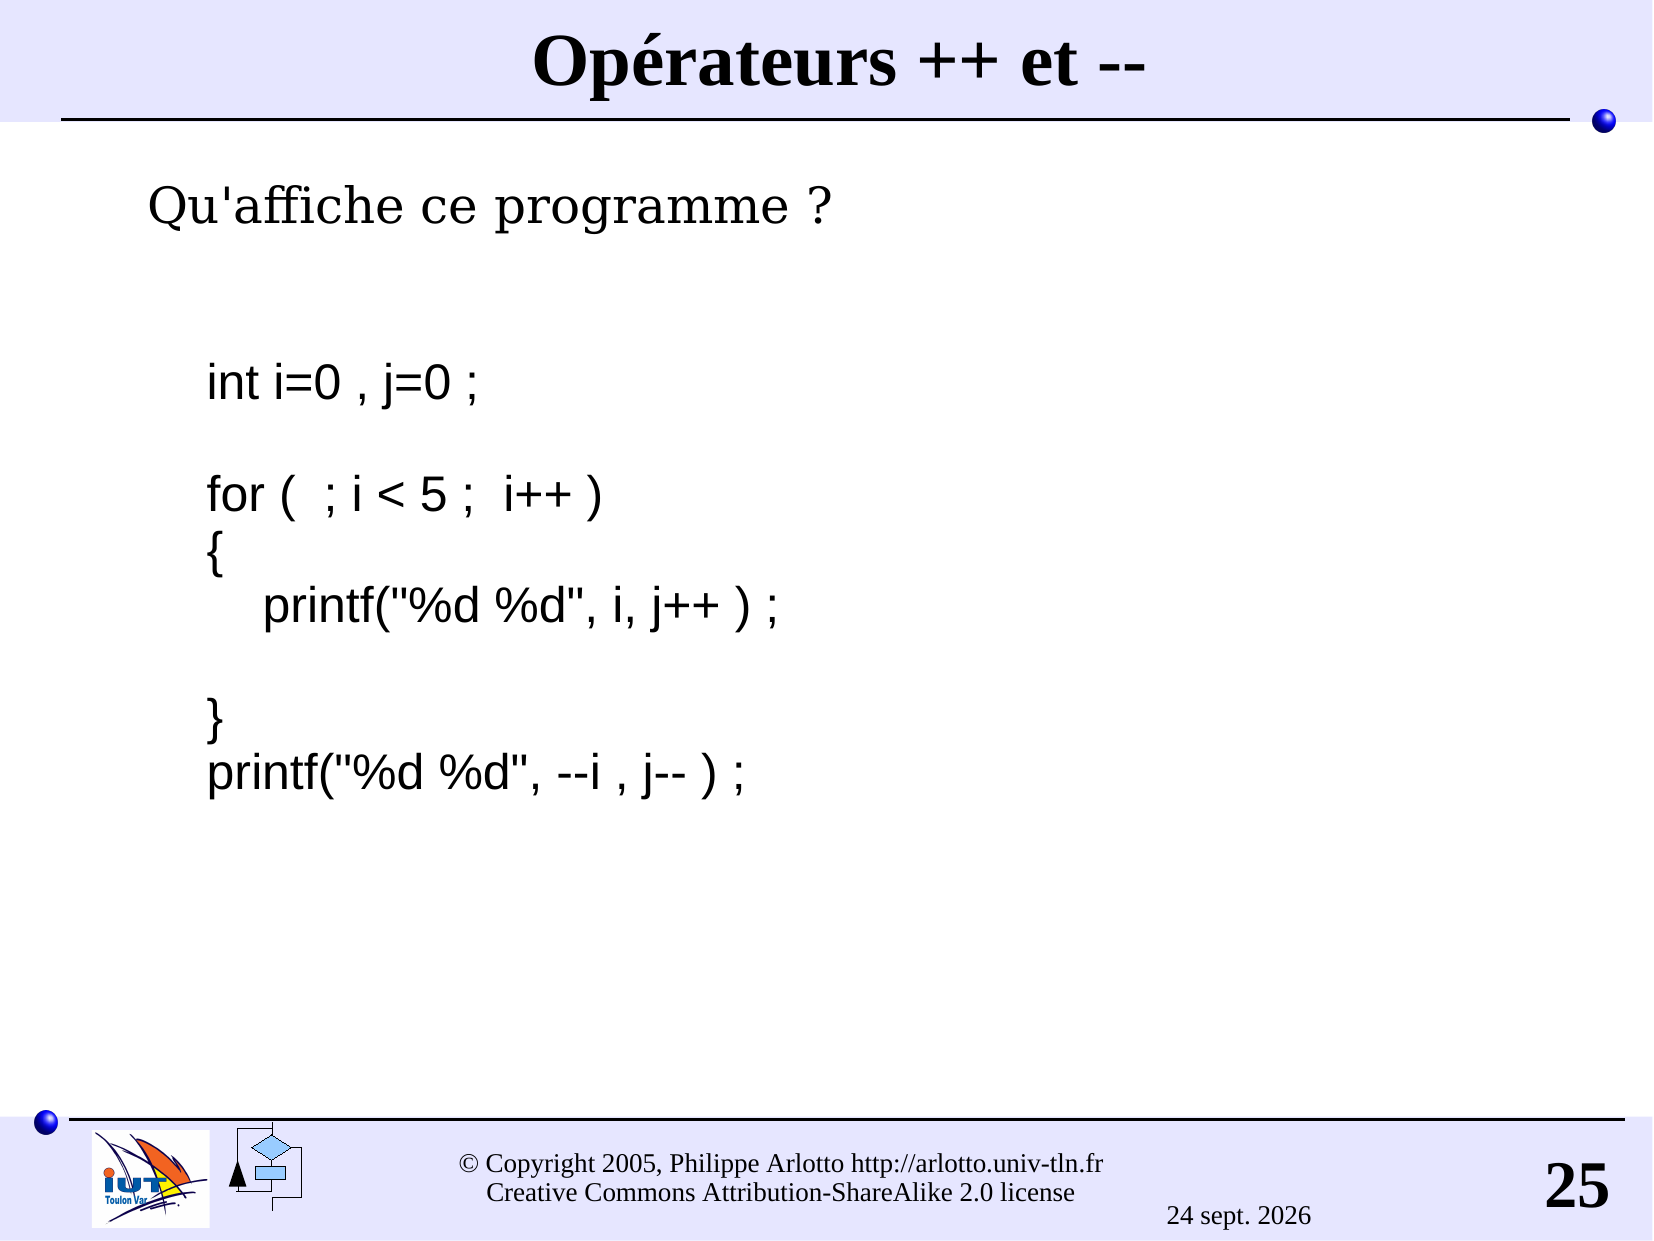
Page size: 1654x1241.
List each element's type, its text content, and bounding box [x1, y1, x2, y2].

text_box int i=0 , j=0 ; for ( ; i < 5 ; i++ ) { printf("%d %d", i, j++ ) ; } printf("%d %d", --i , j-- ) ; [206, 354, 1329, 862]
text_box Qu'affiche ce programme ? [147, 177, 834, 236]
title Opérateurs ++ et -- [95, 11, 1585, 110]
